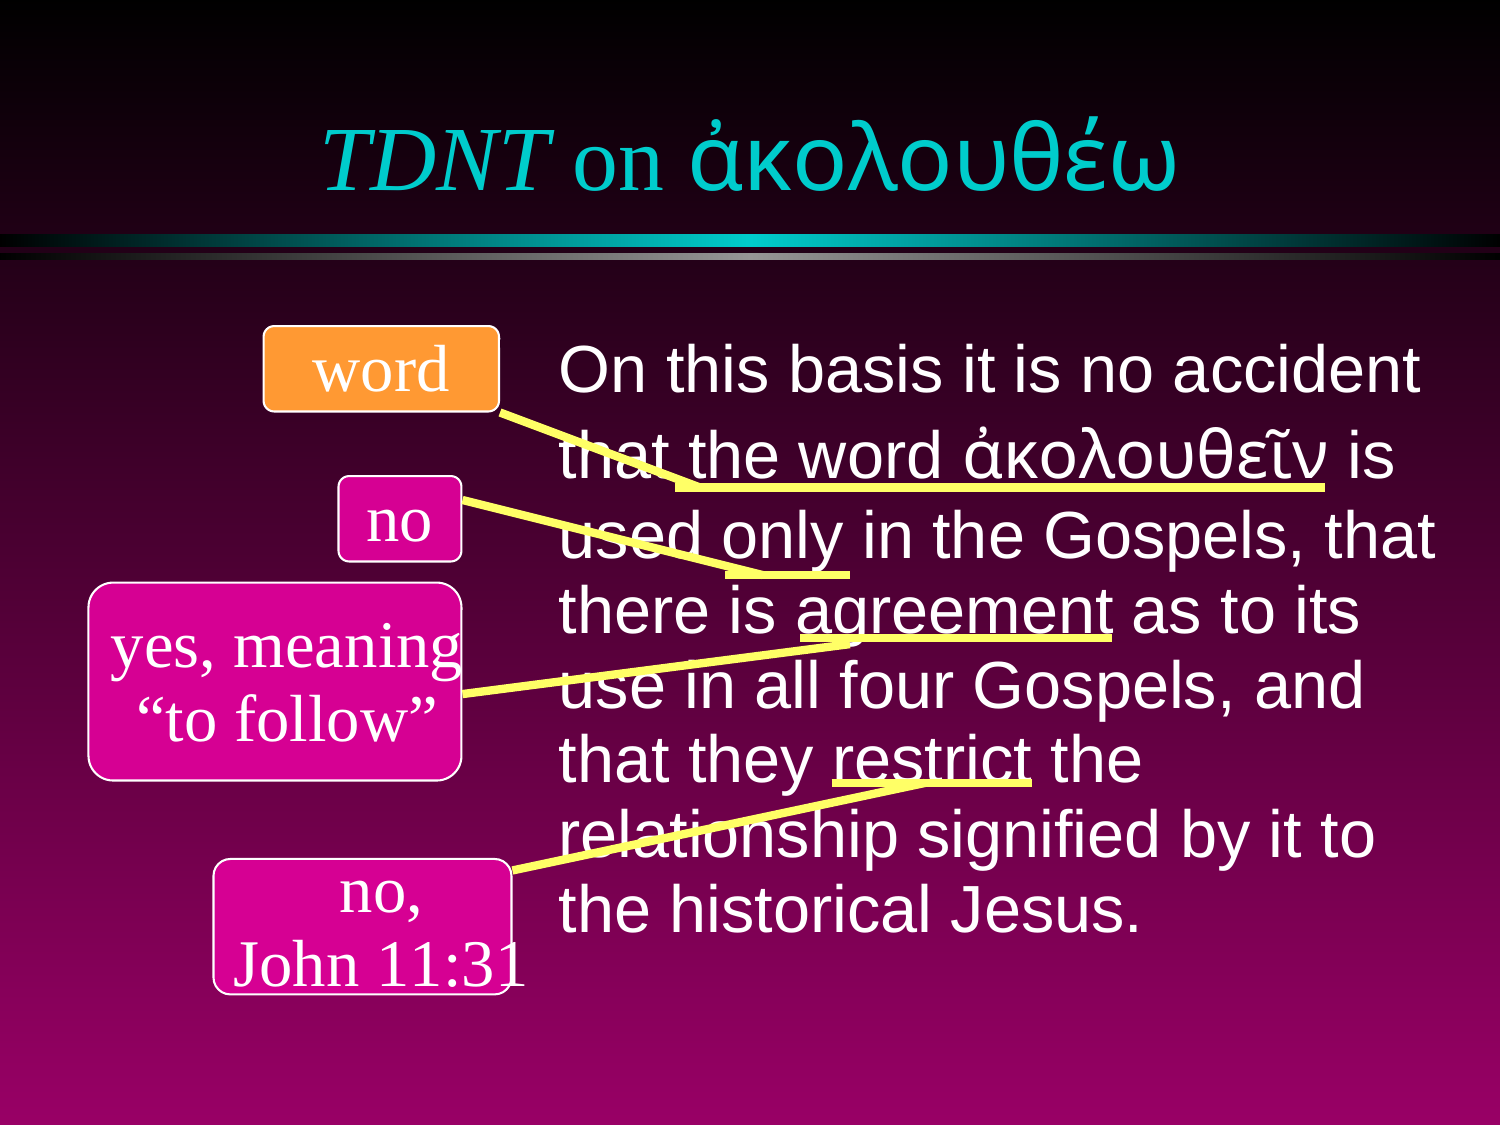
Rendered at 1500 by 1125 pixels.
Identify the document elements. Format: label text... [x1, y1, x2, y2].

text_box no [338, 476, 462, 562]
list On this basis it is no accident that the word ἀκολουθεῖν is used only in the Gospels, that there is agreement as to its use in all four Gospels, and that they restrict the relationship signified by it to the historical Jesus. [487, 324, 1500, 1001]
text_box no, John 11:31 [213, 858, 512, 995]
text_box yes, meaning “to follow” [88, 582, 462, 781]
text_box word [263, 326, 500, 412]
title TDNT on ἀκολουθέω [112, 37, 1388, 225]
